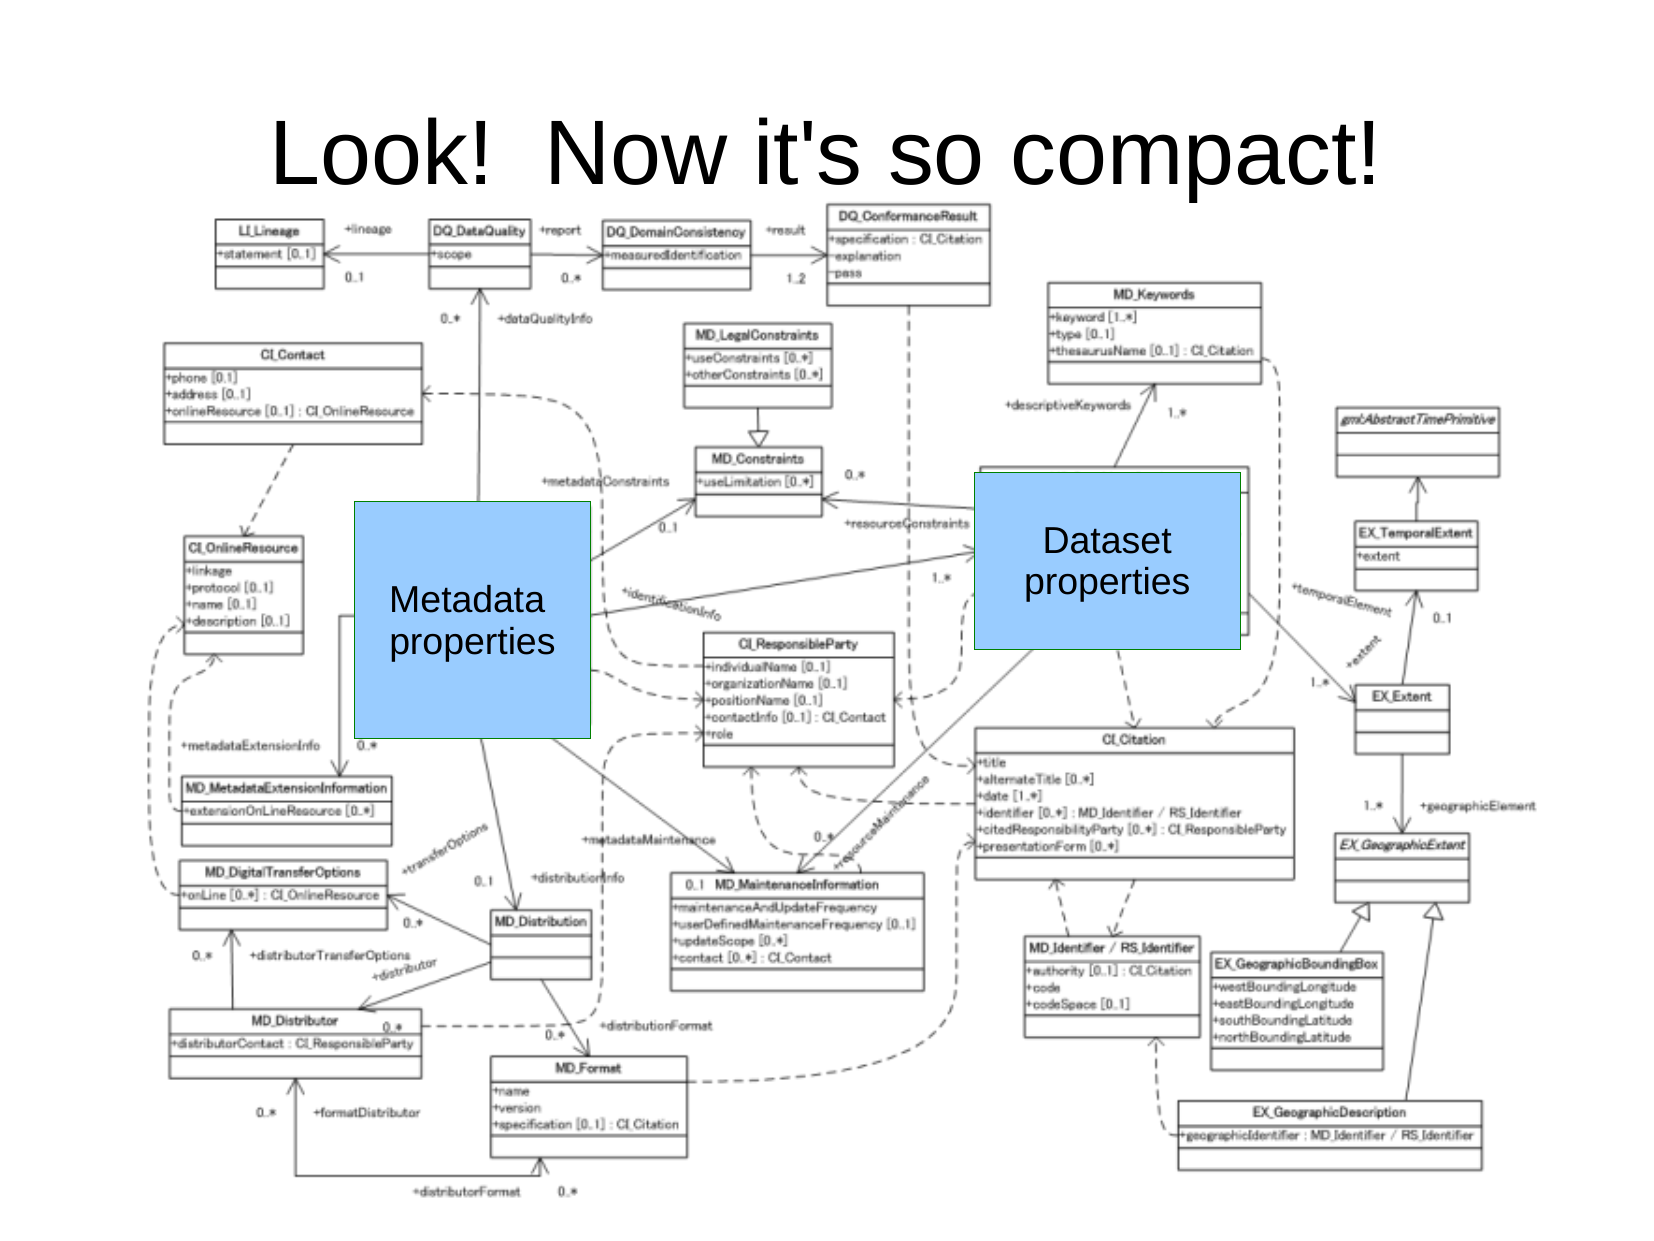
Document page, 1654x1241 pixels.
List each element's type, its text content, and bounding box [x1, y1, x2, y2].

picture [118, 257, 1565, 1211]
text_box Metadata properties [354, 501, 591, 739]
text_box Dataset properties [974, 472, 1241, 650]
title Look! Now it's so compact! [82, 49, 1571, 257]
